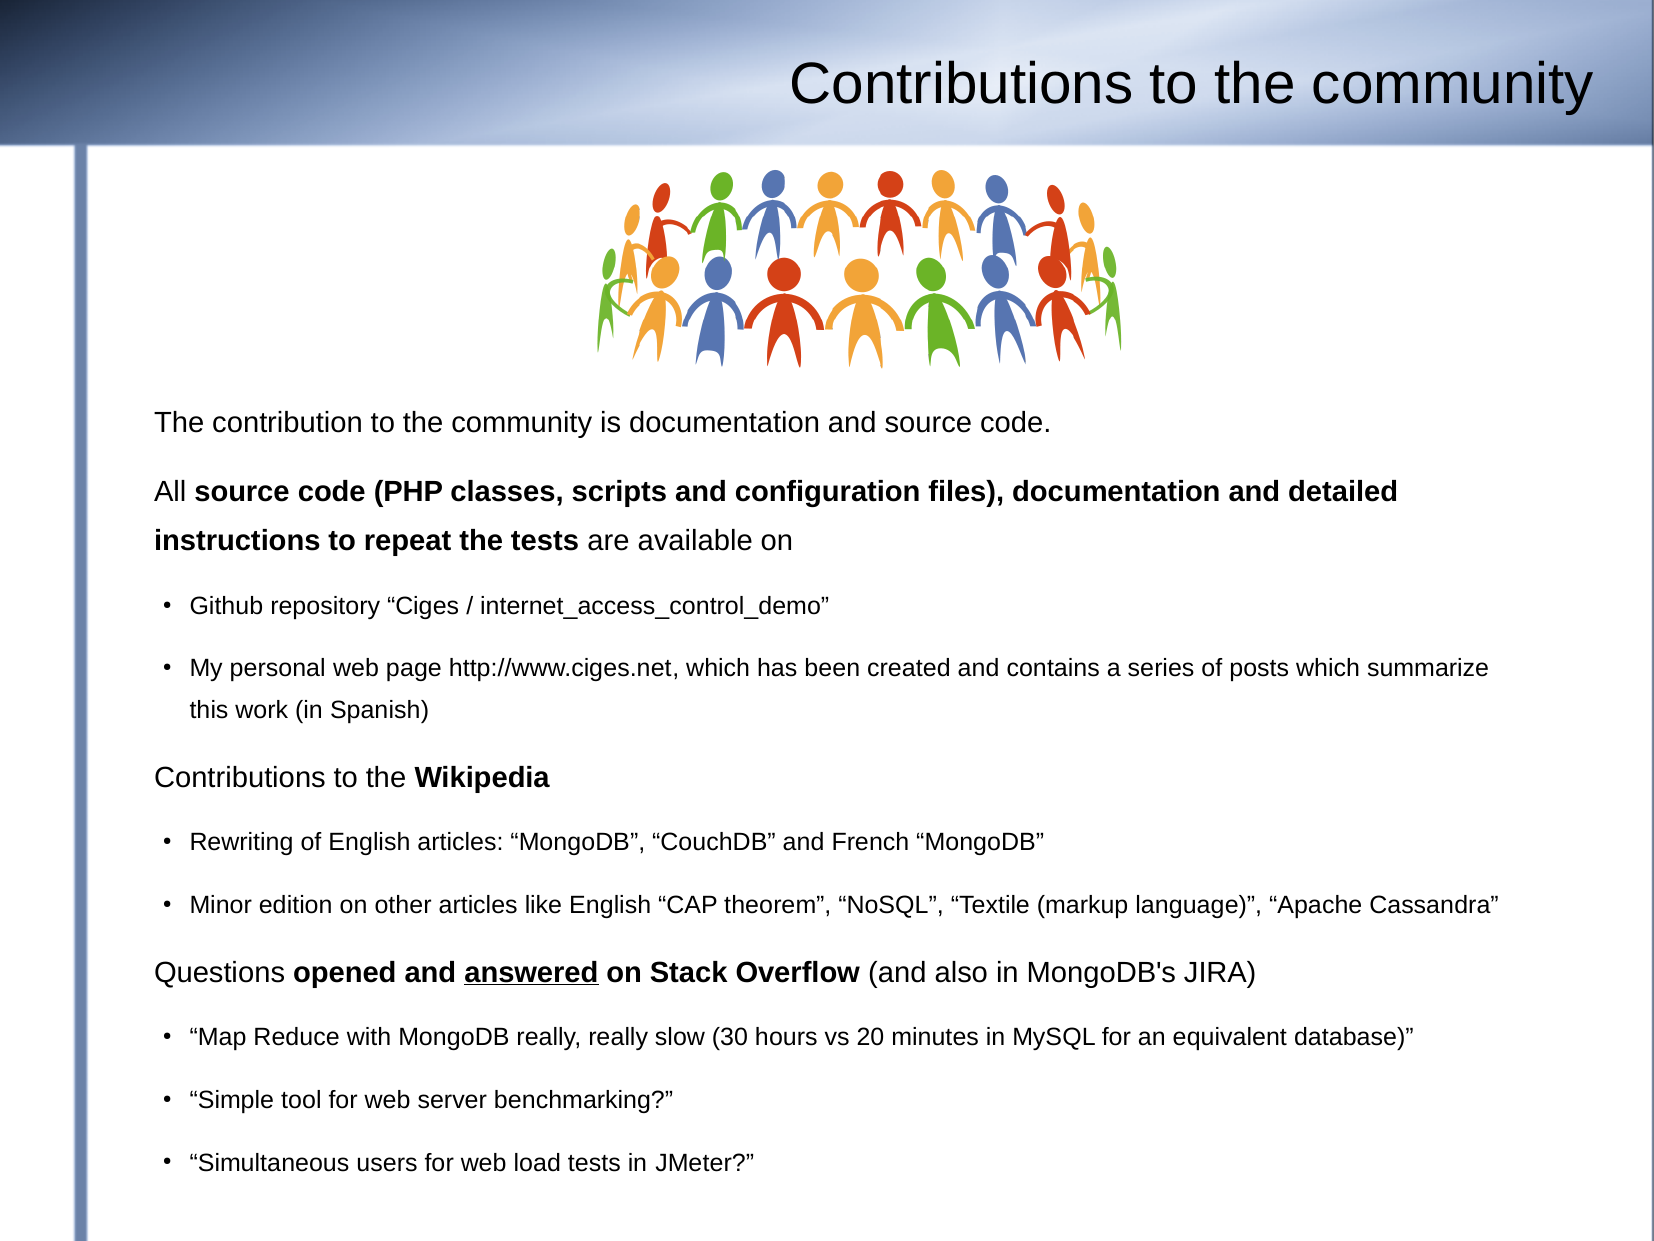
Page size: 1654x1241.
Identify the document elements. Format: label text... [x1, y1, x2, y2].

title Contributions to the community [154, 49, 1596, 118]
list The contribution to the community is documentation and source code. All source code (PHP classes, scripts and configuration files), documentation and detailed instructions to repeat the tests are available on Github repository “Ciges / internet_access_control_demo” My personal web page http://www.ciges.net, which has been created and contains a series of posts which summarize this work (in Spanish) Contributions to the Wikipedia Rewriting of English articles: “MongoDB”, “CouchDB” and French “MongoDB” Minor edition on other articles like English “CAP theorem”, “NoSQL”, “Textile (markup language)”, “Apache Cassandra” Questions opened and answered on Stack Overflow (and also in MongoDB's JIRA) “Map Reduce with MongoDB really, really slow (30 hours vs 20 minutes in MySQL for an equivalent database)” “Simple tool for web server benchmarking?” “Simultaneous users for web load tests in JMeter?” [154, 389, 1536, 1182]
picture [0, 0, 1654, 1241]
